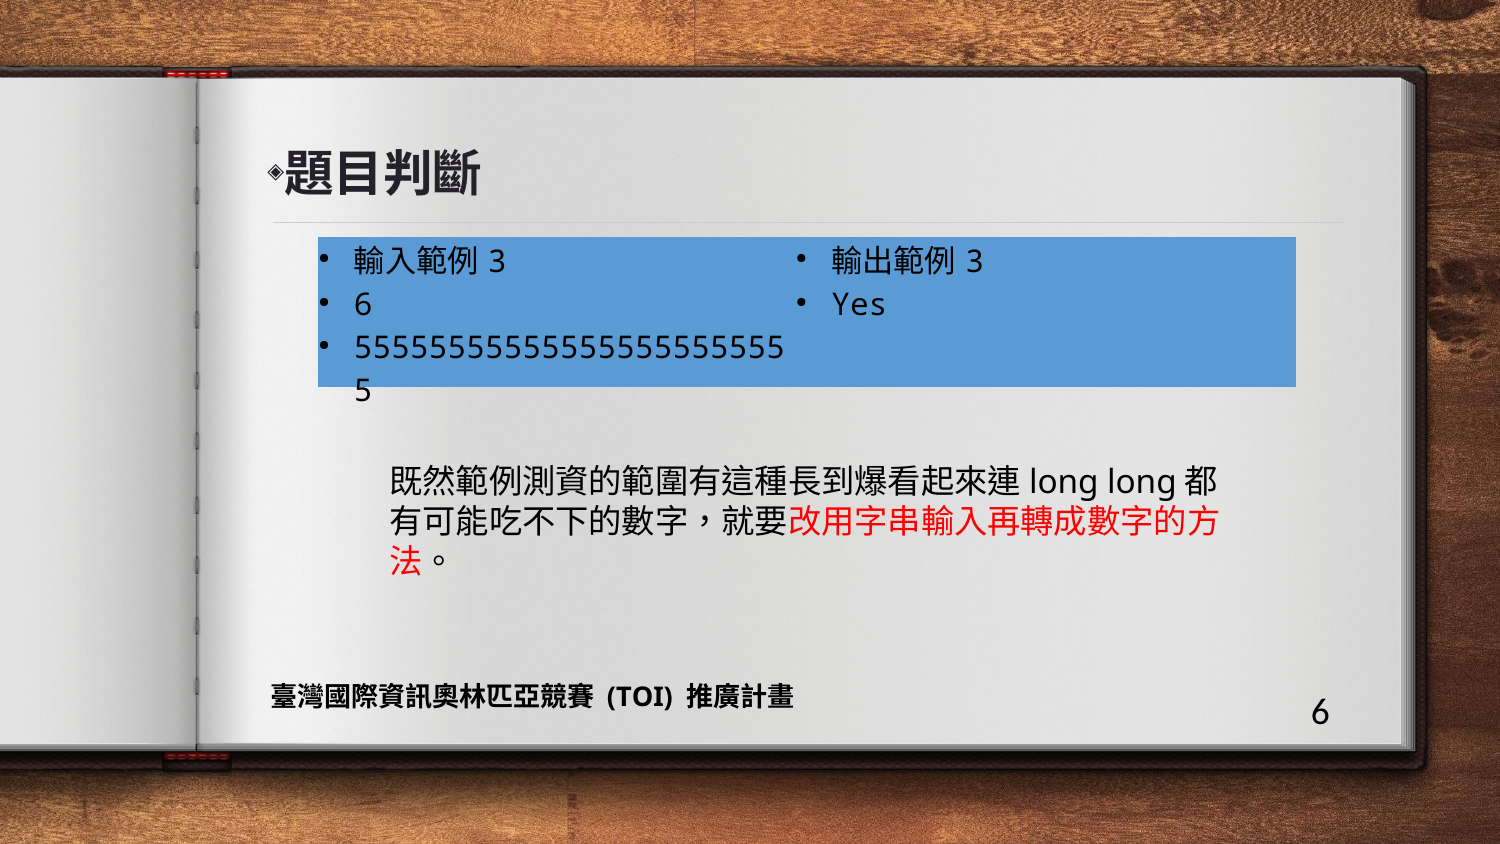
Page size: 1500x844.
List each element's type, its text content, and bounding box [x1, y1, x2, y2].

table_header 輸出範例3 Yes [796, 237, 1296, 387]
text_box [1295, 672, 1386, 737]
text_box 既然範例測資的範圍有這種長到爆看起來連long long都有可能吃不下的數字，就要改用字串輸入再轉成數字的方法。 [374, 452, 1240, 590]
table_header 輸入範例3 6 555555555555555555555555 [318, 237, 796, 387]
list 題目判斷 [252, 126, 1194, 216]
